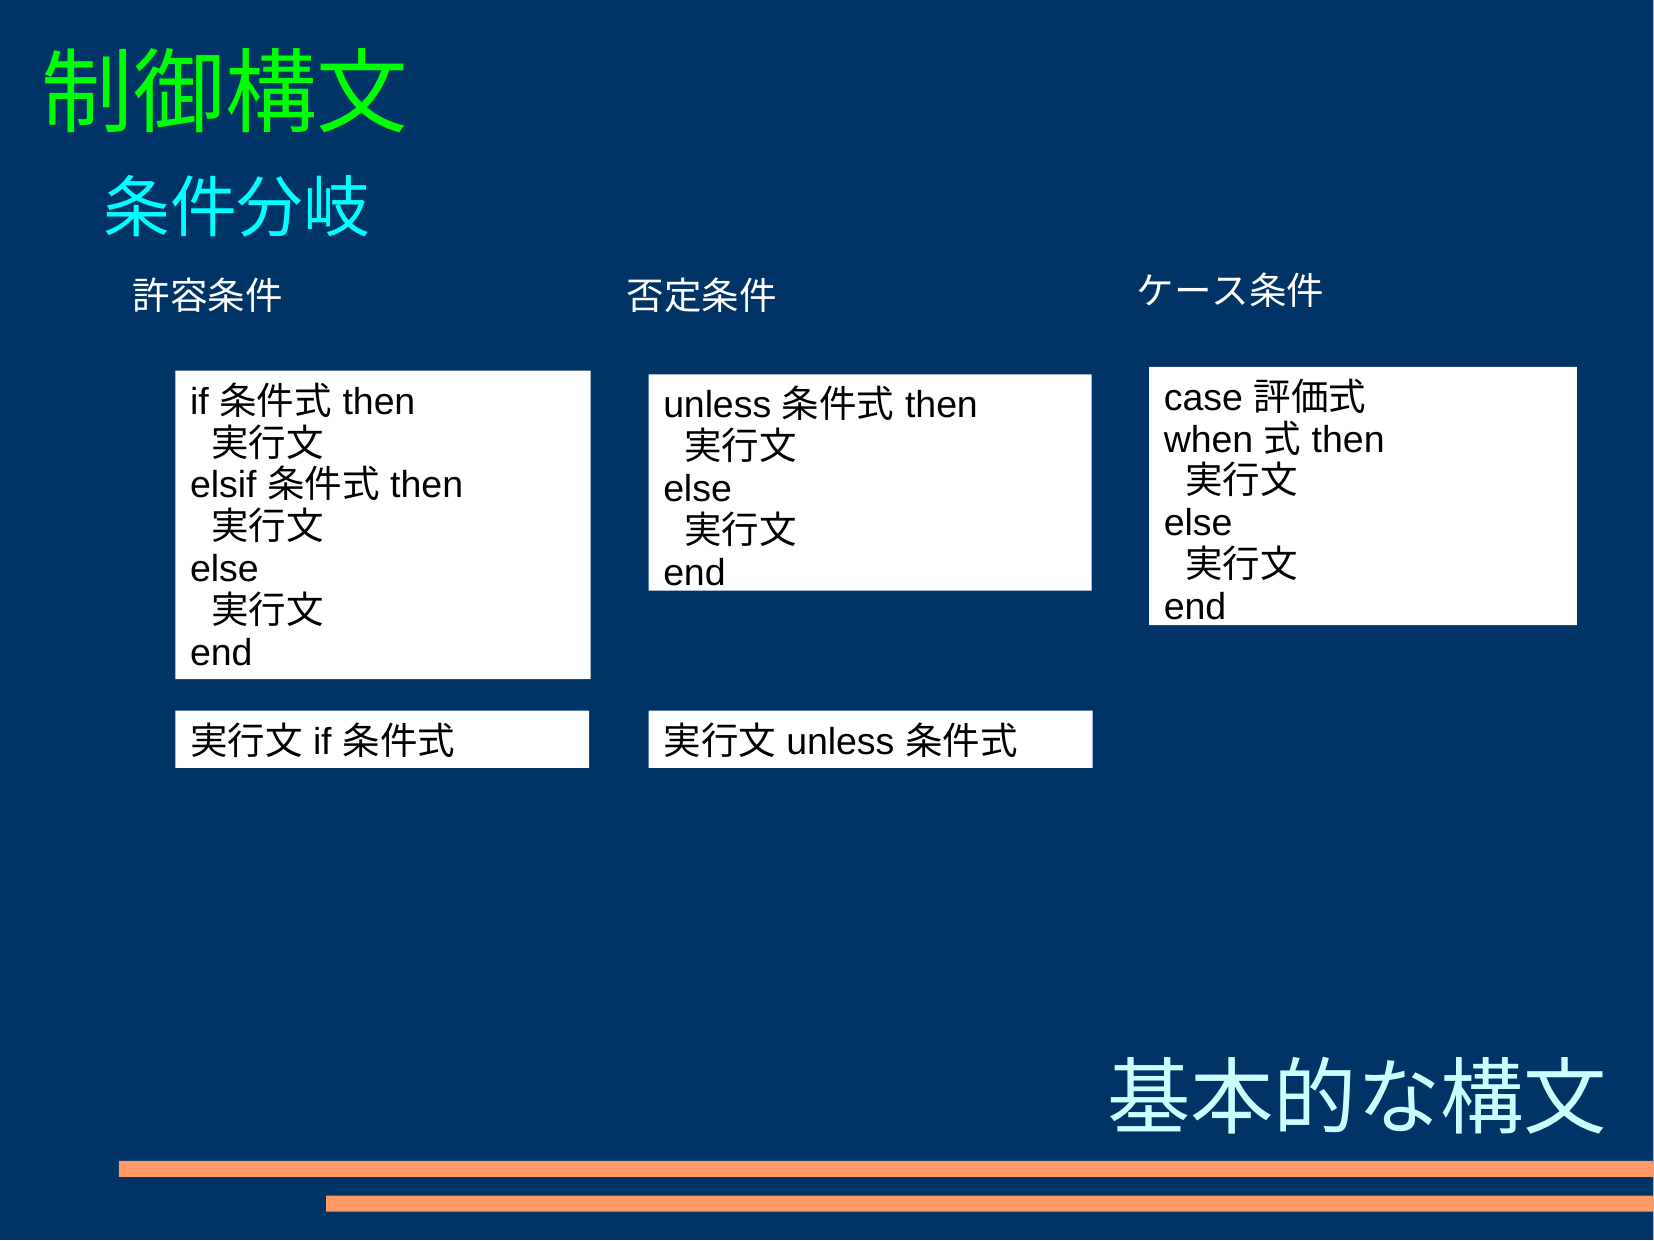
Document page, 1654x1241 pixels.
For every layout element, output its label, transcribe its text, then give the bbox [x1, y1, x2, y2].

text_box 実行文 if 条件式 [175, 710, 590, 768]
text_box 否定条件 [611, 265, 916, 331]
text_box if 条件式 then 実行文 elsif 条件式 then 実行文 else 実行文 end [175, 370, 591, 680]
text_box 条件分岐 [88, 159, 486, 250]
text_box 実行文 unless 条件式 [648, 710, 1093, 768]
text_box ケース条件 [1122, 259, 1426, 325]
text_box 制御構文 [27, 29, 444, 137]
text_box unless 条件式 then 実行文 else 実行文 end [648, 374, 1092, 591]
text_box 基本的な構文 [1092, 1039, 1647, 1138]
text_box 許容条件 [118, 265, 422, 331]
text_box case 評価式 when 式 then 実行文 else 実行文 end [1149, 366, 1577, 626]
